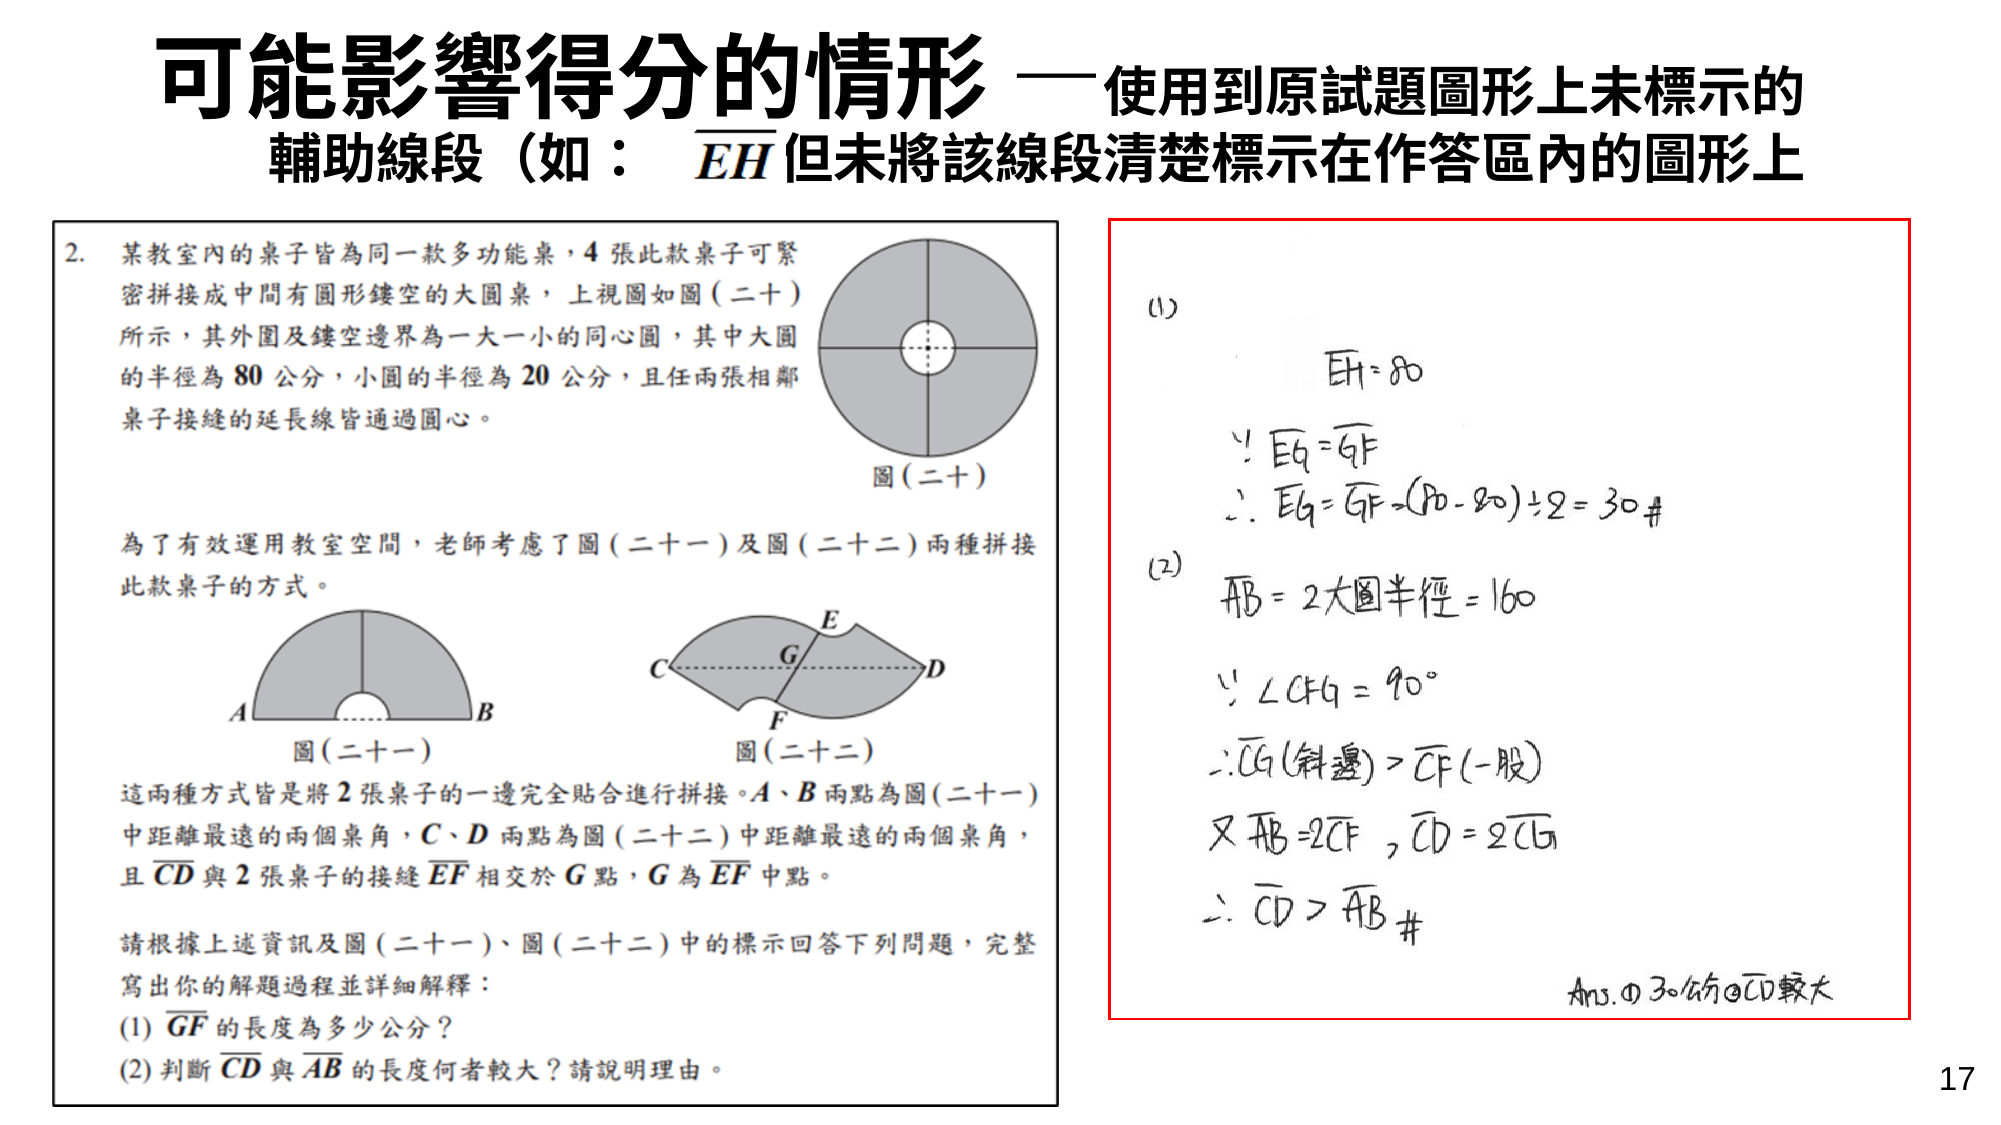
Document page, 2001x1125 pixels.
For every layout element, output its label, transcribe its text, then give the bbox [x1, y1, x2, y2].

picture [687, 119, 786, 187]
text_box 17 [1923, 1047, 2000, 1108]
title 可能影響得分的情形 —使用到原試題圖形上未標示的輔助線段（如： )，但未將該線段清楚標示在作答區內的圖形上 [137, 2, 1863, 220]
picture [52, 220, 1059, 1107]
picture [1111, 220, 1909, 1018]
